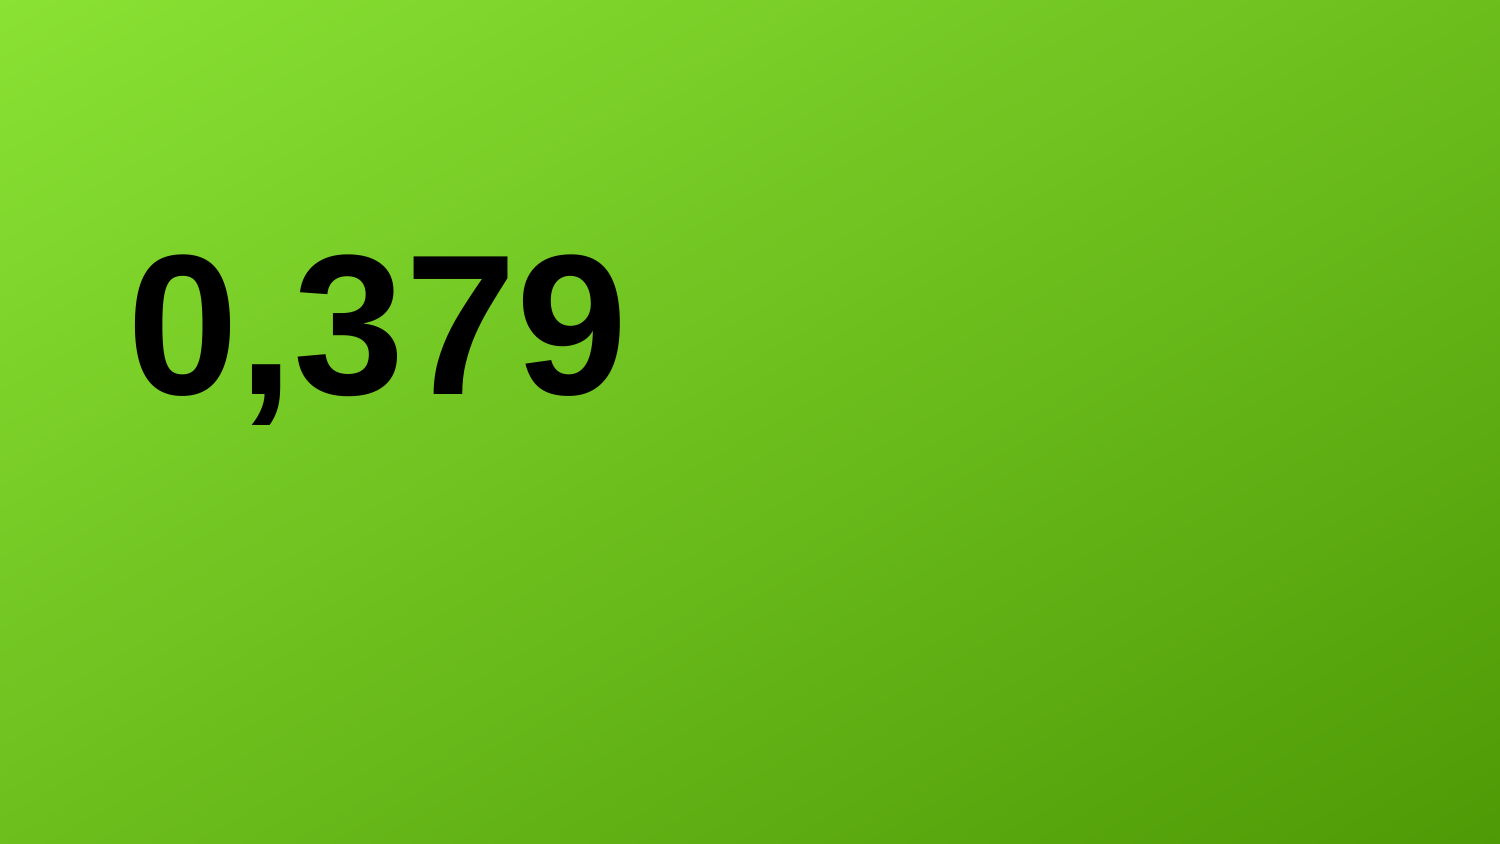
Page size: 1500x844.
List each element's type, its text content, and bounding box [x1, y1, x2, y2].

text_box 0,379 [162, 276, 202, 374]
text_box 0,379 [112, 259, 1388, 450]
text_box 0,379 [551, 276, 591, 326]
